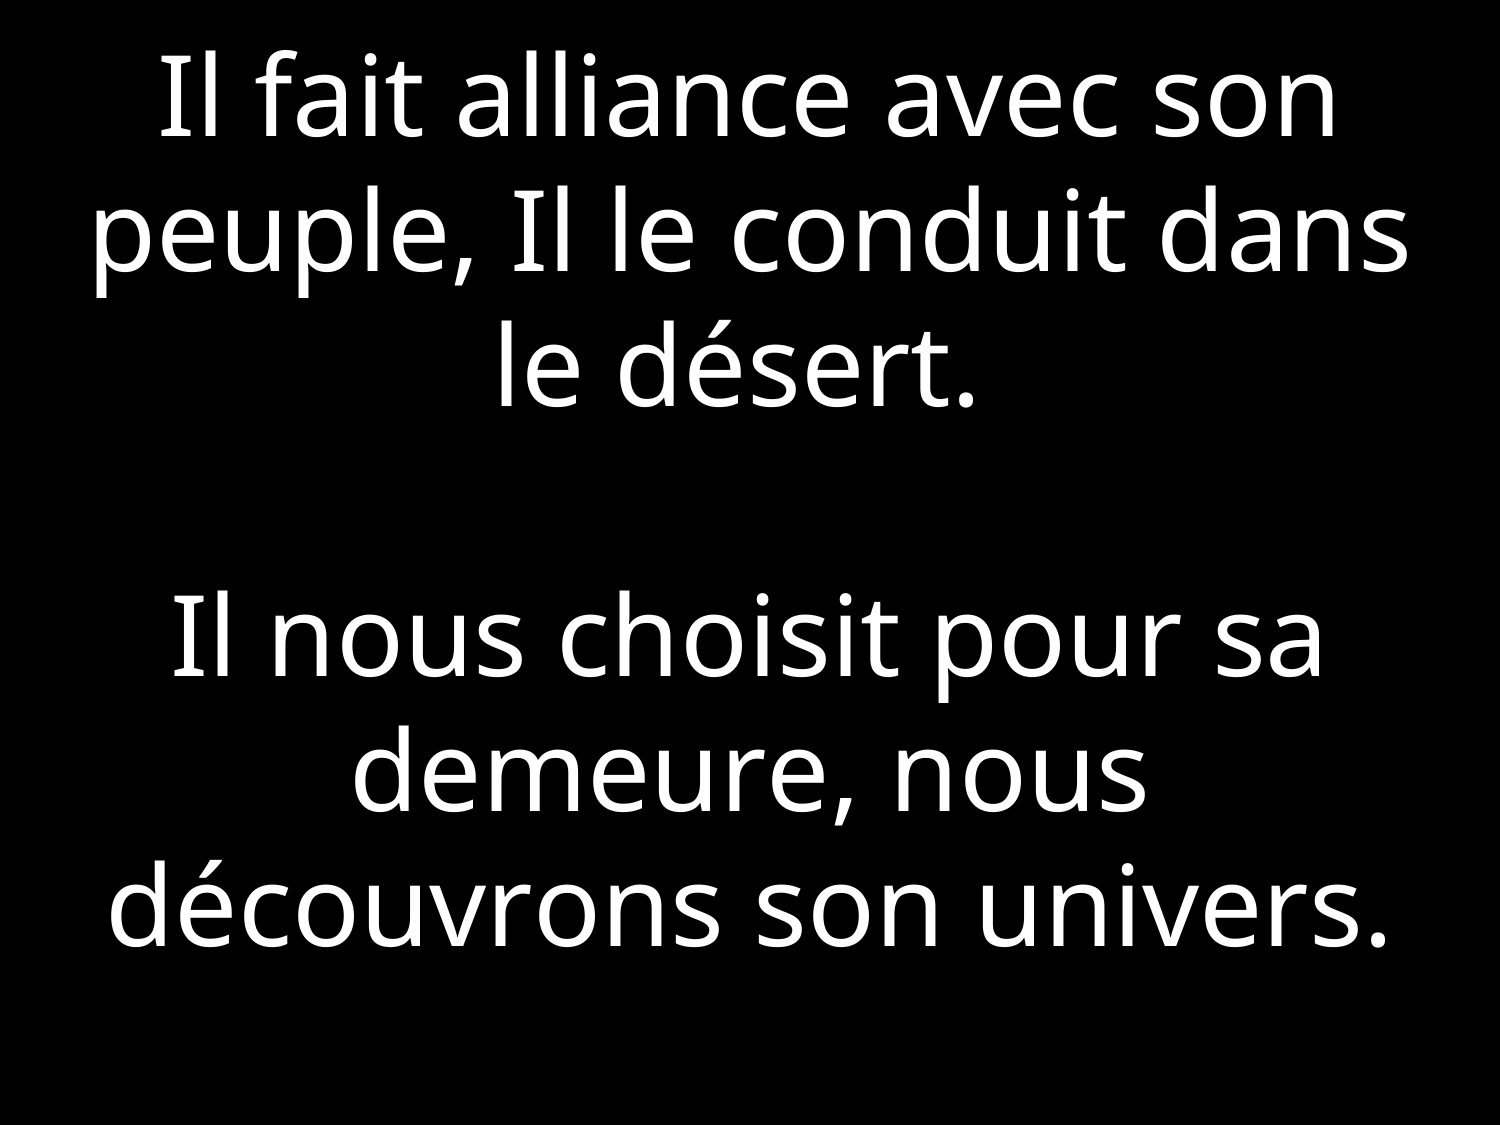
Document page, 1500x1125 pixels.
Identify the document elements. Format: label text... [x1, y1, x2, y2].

text_box Il fait alliance avec son peuple, Il le conduit dans le désert. Il nous choisit pour sa demeure, nous découvrons son univers. [44, 66, 1457, 591]
